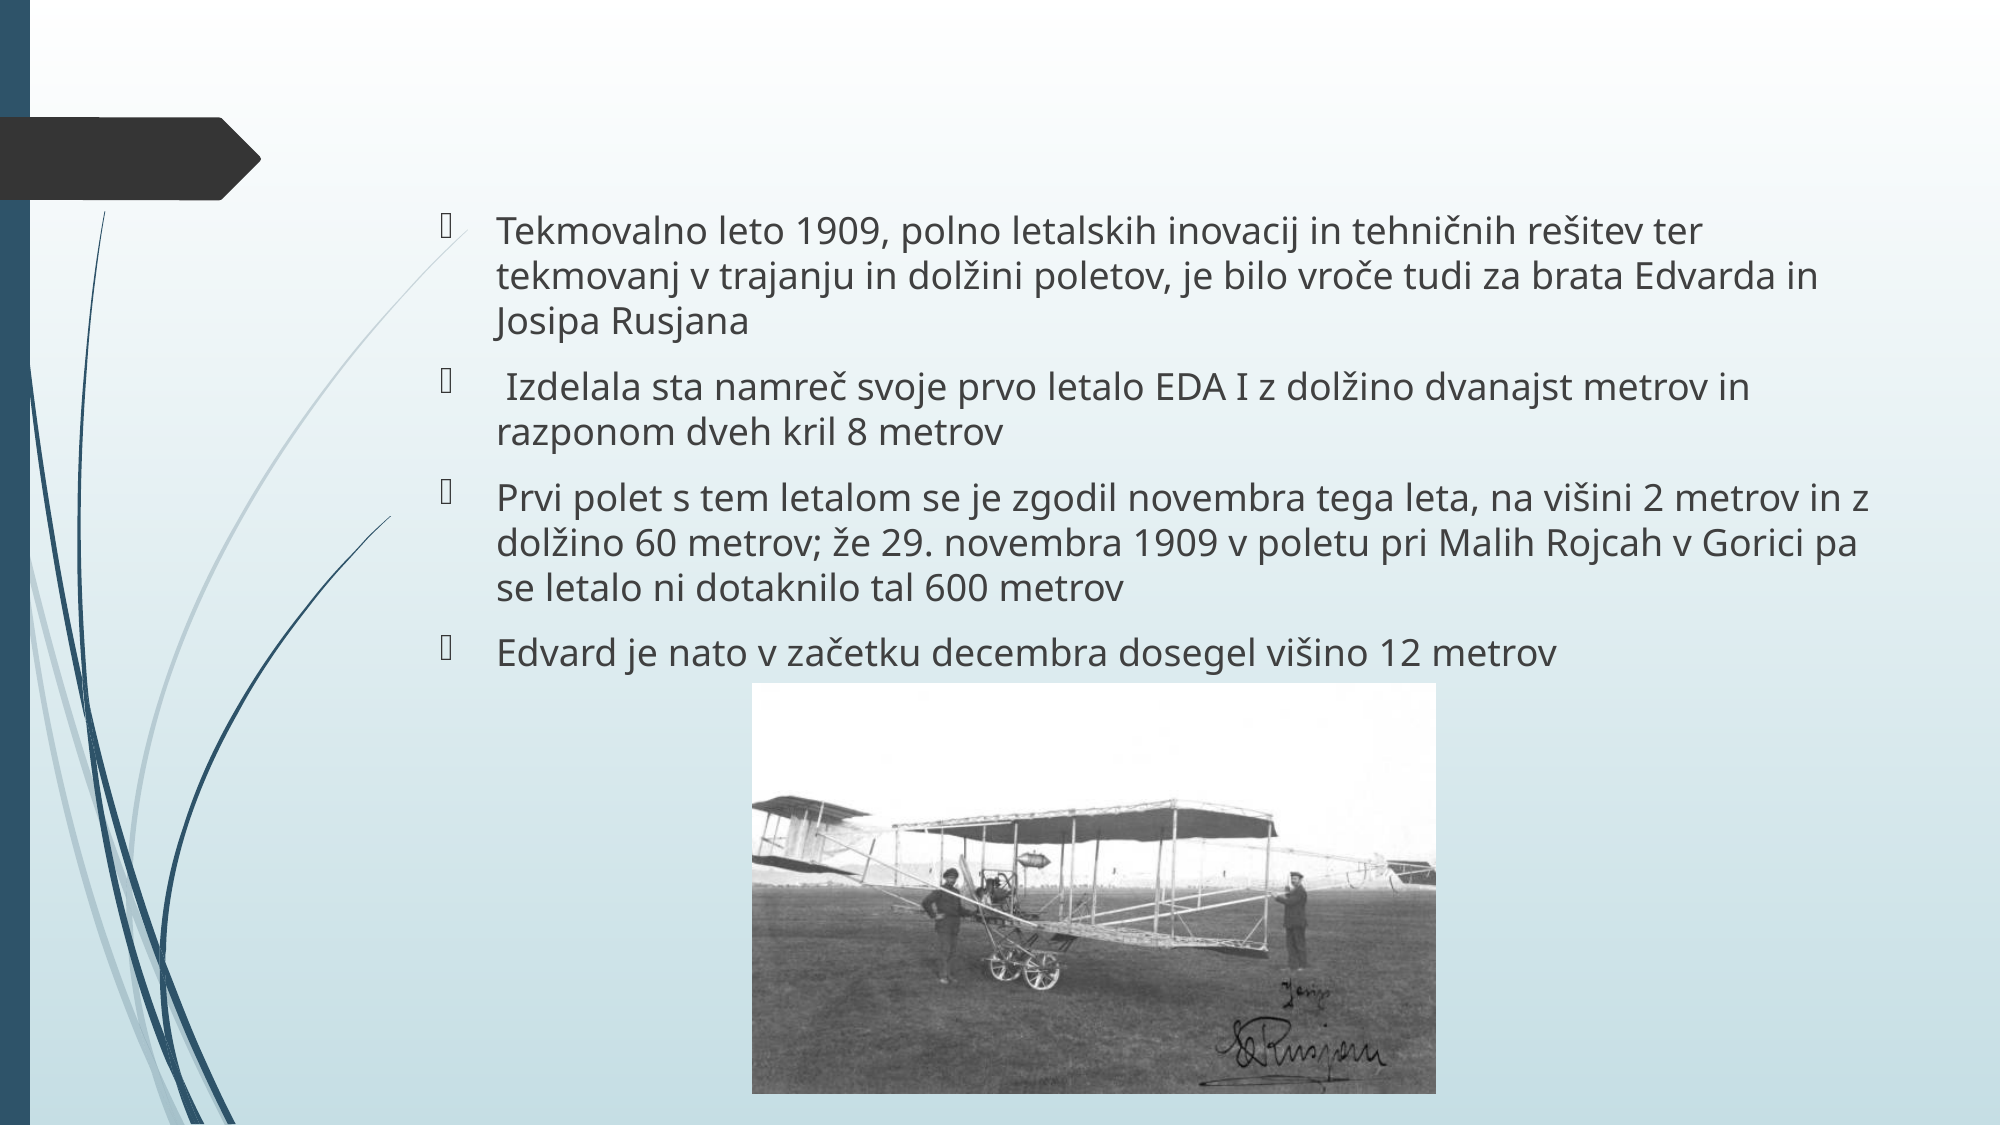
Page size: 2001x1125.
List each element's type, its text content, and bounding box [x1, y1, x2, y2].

picture [752, 683, 1436, 1094]
list Tekmovalno leto 1909, polno letalskih inovacij in tehničnih rešitev ter tekmovanj v trajanju in dolžini poletov, je bilo vroče tudi za brata Edvarda in Josipa Rusjana Izdelala sta namreč svoje prvo letalo EDA I z dolžino dvanajst metrov in razponom dveh kril 8 metrov Prvi polet s tem letalom se je zgodil novembra tega leta, na višini 2 metrov in z dolžino 60 metrov; že 29. novembra 1909 v poletu pri Malih Rojcah v Gorici pa se letalo ni dotaknilo tal 600 metrov Edvard je nato v začetku decembra dosegel višino 12 metrov [424, 199, 1888, 970]
